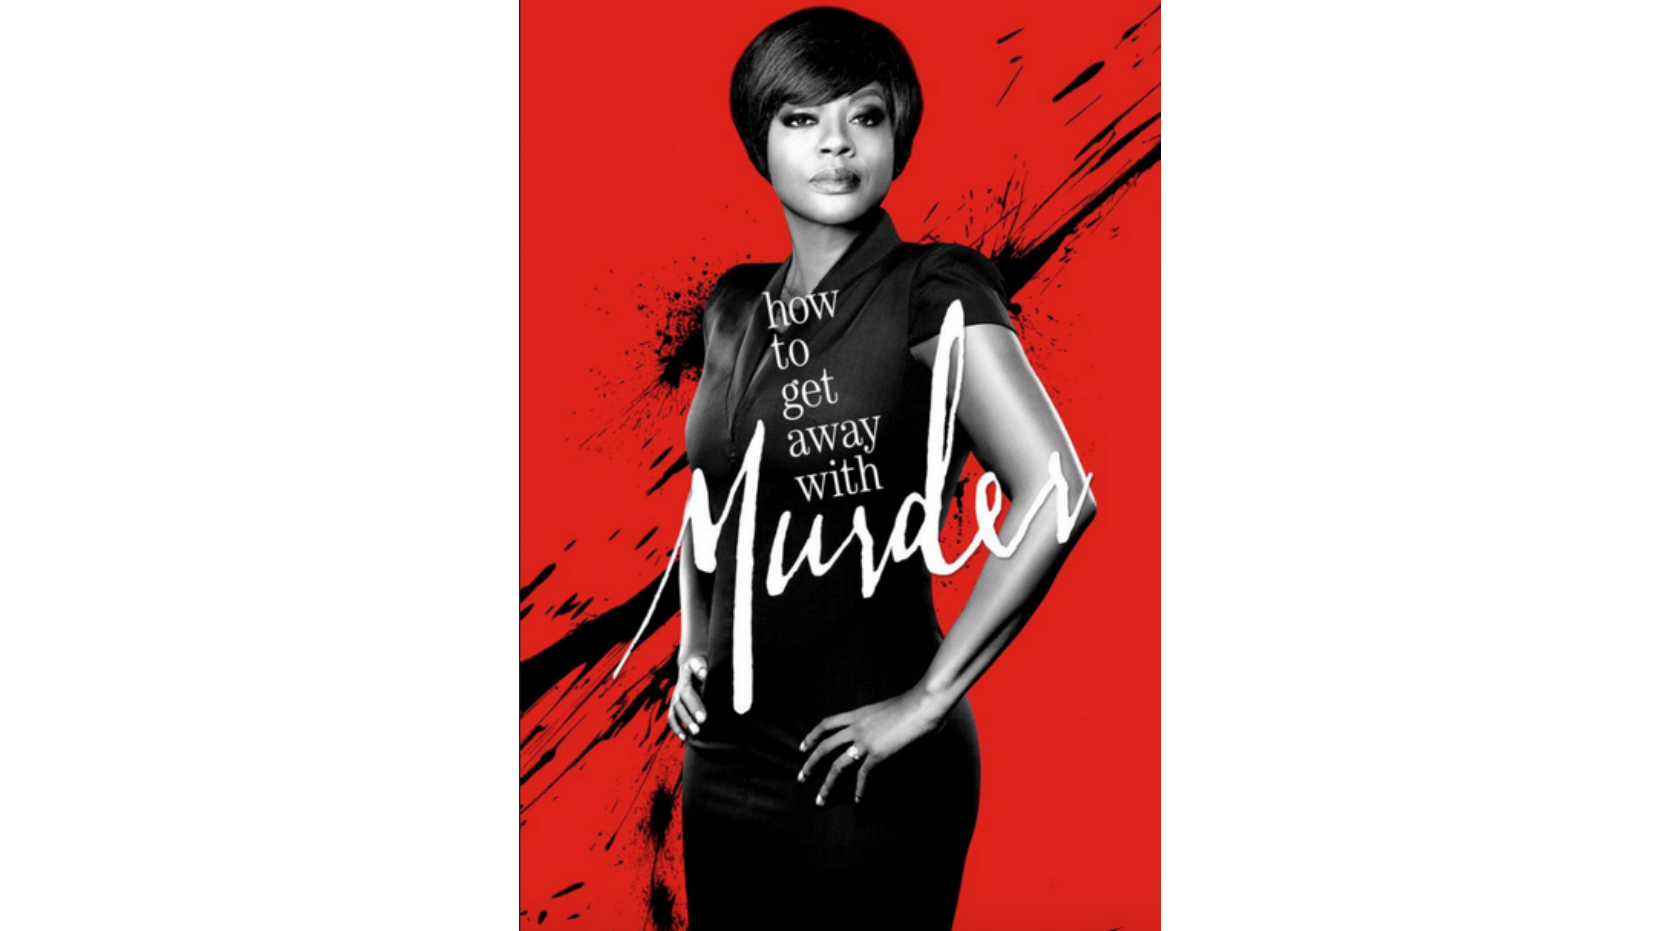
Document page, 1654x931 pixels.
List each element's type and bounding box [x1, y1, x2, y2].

picture [519, 0, 1161, 931]
